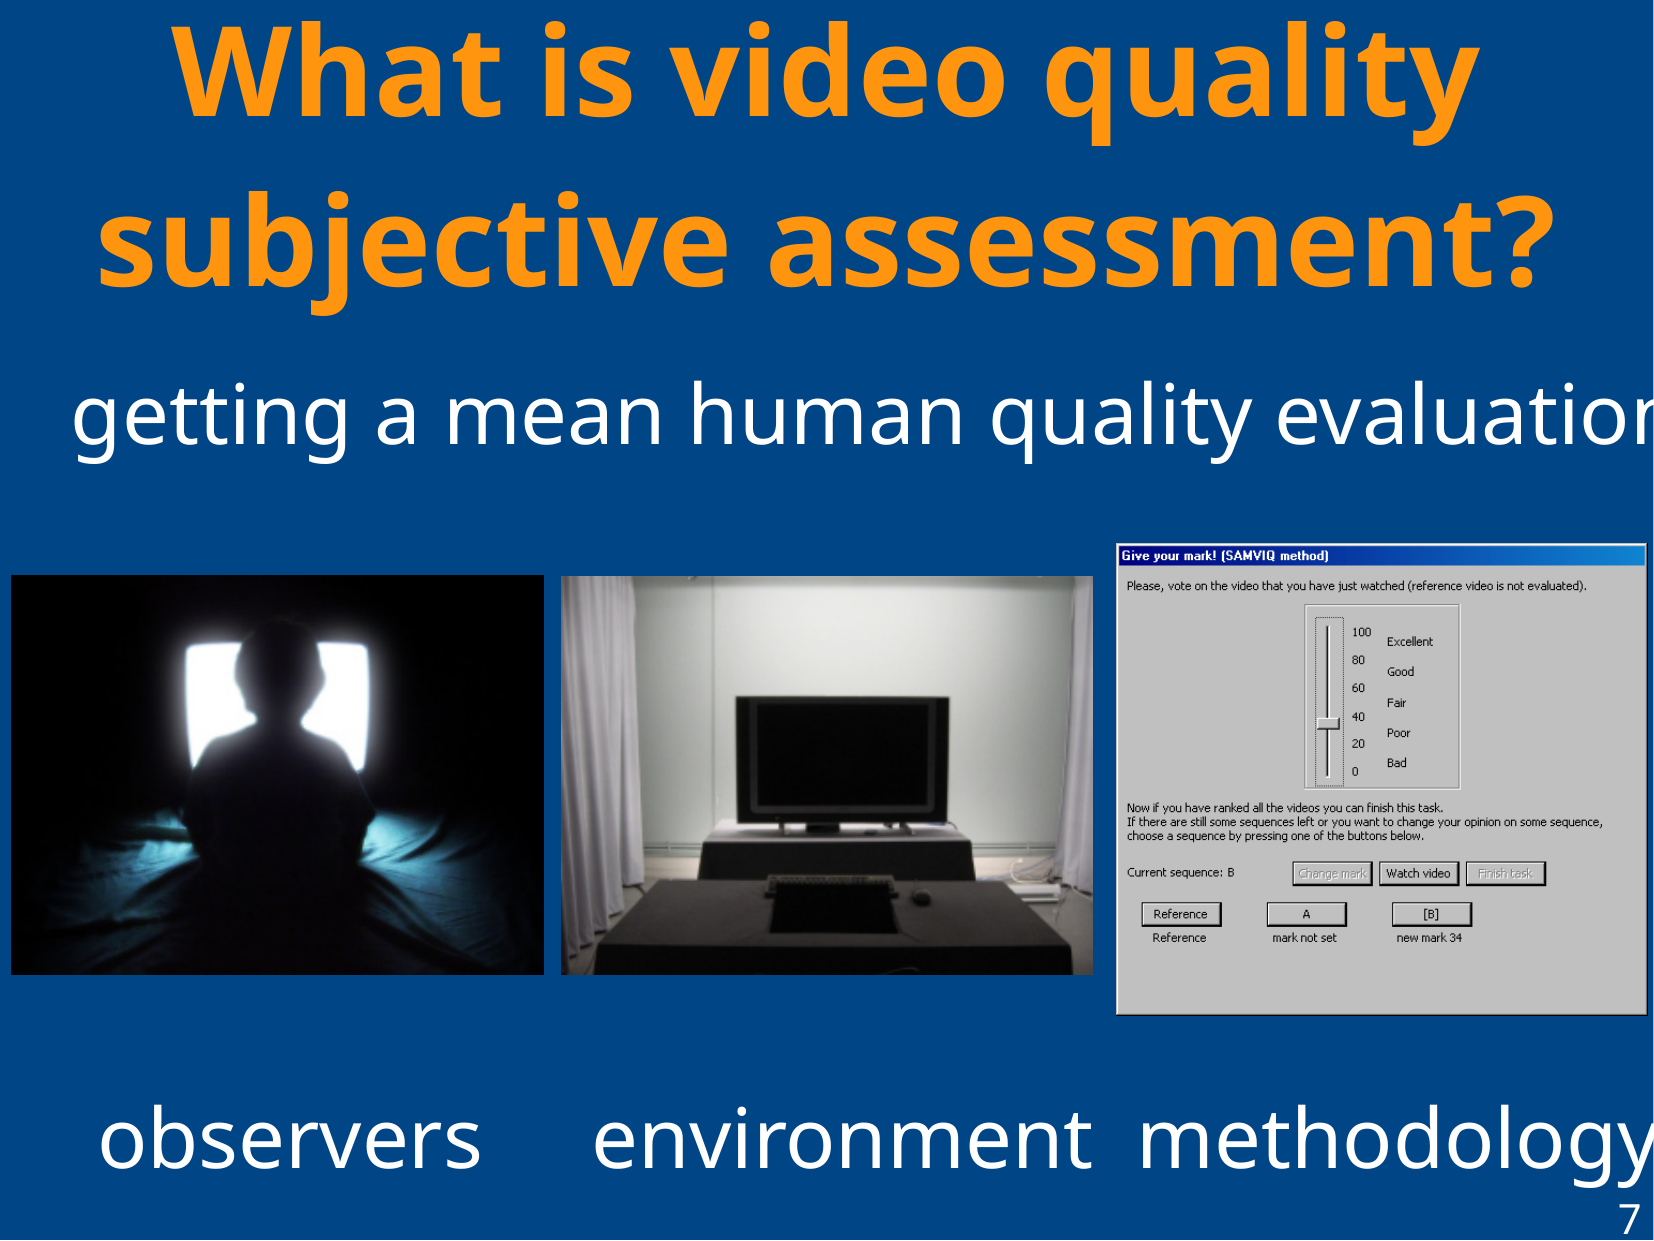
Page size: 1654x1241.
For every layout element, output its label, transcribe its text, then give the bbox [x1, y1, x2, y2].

picture [561, 576, 1093, 975]
text_box methodology [1122, 1071, 1634, 1182]
text_box environment [576, 1071, 1078, 1182]
picture [1116, 543, 1648, 1016]
text_box getting a mean human quality evaluation [55, 348, 1598, 458]
picture [11, 575, 544, 975]
text_box observers [82, 1071, 461, 1182]
title What is video quality subjective assessment? [82, 10, 1571, 296]
